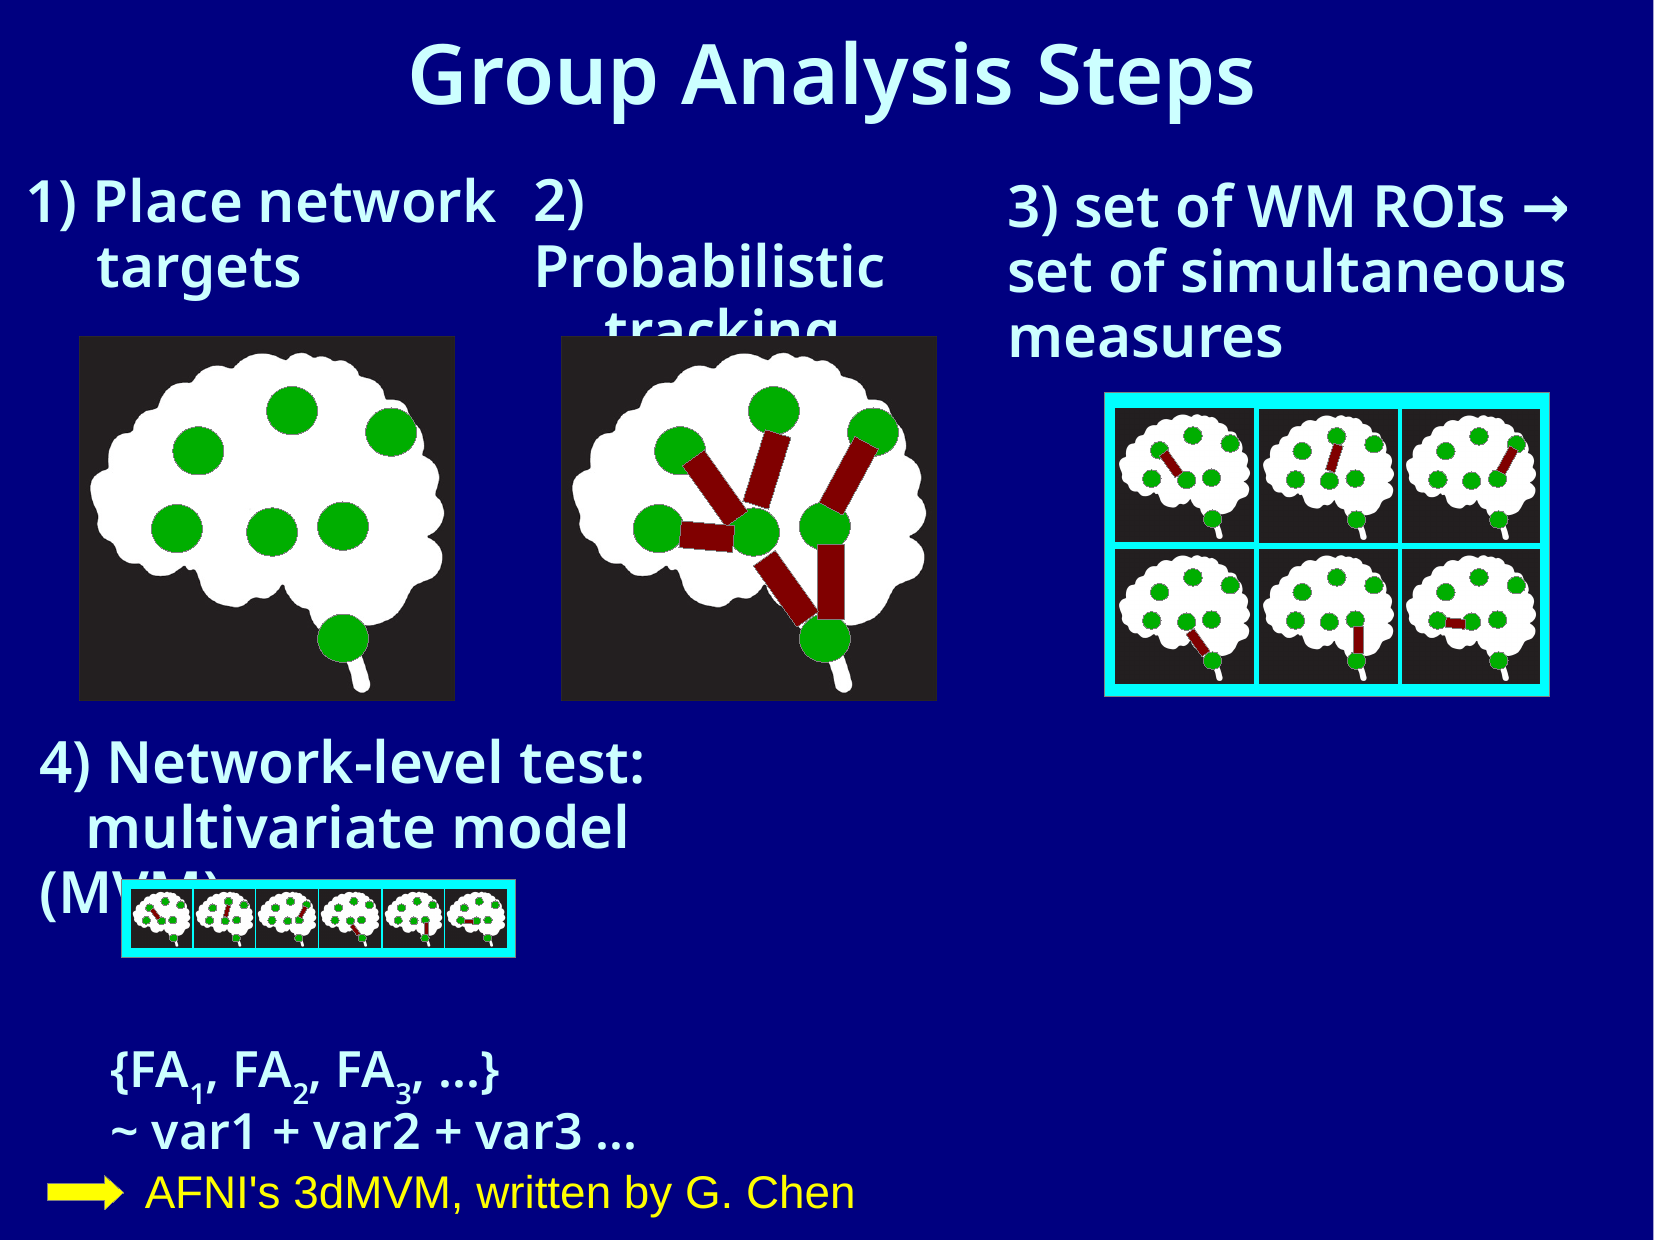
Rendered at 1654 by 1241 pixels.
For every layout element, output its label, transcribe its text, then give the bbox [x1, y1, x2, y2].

picture [1402, 549, 1540, 684]
picture [445, 889, 507, 948]
picture [383, 889, 444, 948]
text_box [151, 504, 203, 553]
text_box [317, 501, 369, 551]
picture [1115, 408, 1254, 542]
picture [1259, 409, 1398, 543]
picture [79, 336, 455, 701]
picture [194, 889, 255, 948]
text_box AFNI's 3dMVM, written by G. Chen [129, 1159, 872, 1226]
text_box [317, 614, 369, 663]
text_box [121, 879, 516, 958]
text_box [633, 386, 899, 663]
picture [319, 889, 381, 948]
text_box 1) Place network targets [10, 159, 518, 226]
picture [131, 889, 192, 949]
picture [1402, 409, 1540, 543]
picture [561, 336, 937, 701]
text_box [246, 507, 298, 557]
picture [1259, 549, 1398, 684]
picture [1115, 549, 1254, 684]
text_box [365, 407, 417, 457]
text_box [1104, 392, 1550, 697]
title Group Analysis Steps [0, 5, 1654, 142]
picture [256, 889, 318, 948]
text_box [266, 386, 318, 435]
text_box 3) set of WM ROIs → set of simultaneous measures [992, 165, 1654, 324]
text_box 2) Probabilistic tracking [518, 159, 960, 337]
text_box [47, 1175, 124, 1210]
text_box [172, 426, 224, 475]
text_box 4) Network-level test: multivariate model (MVM) {FA1, FA2, FA3, ...} ~ var1 + var2 + var3 ... [24, 720, 789, 1104]
